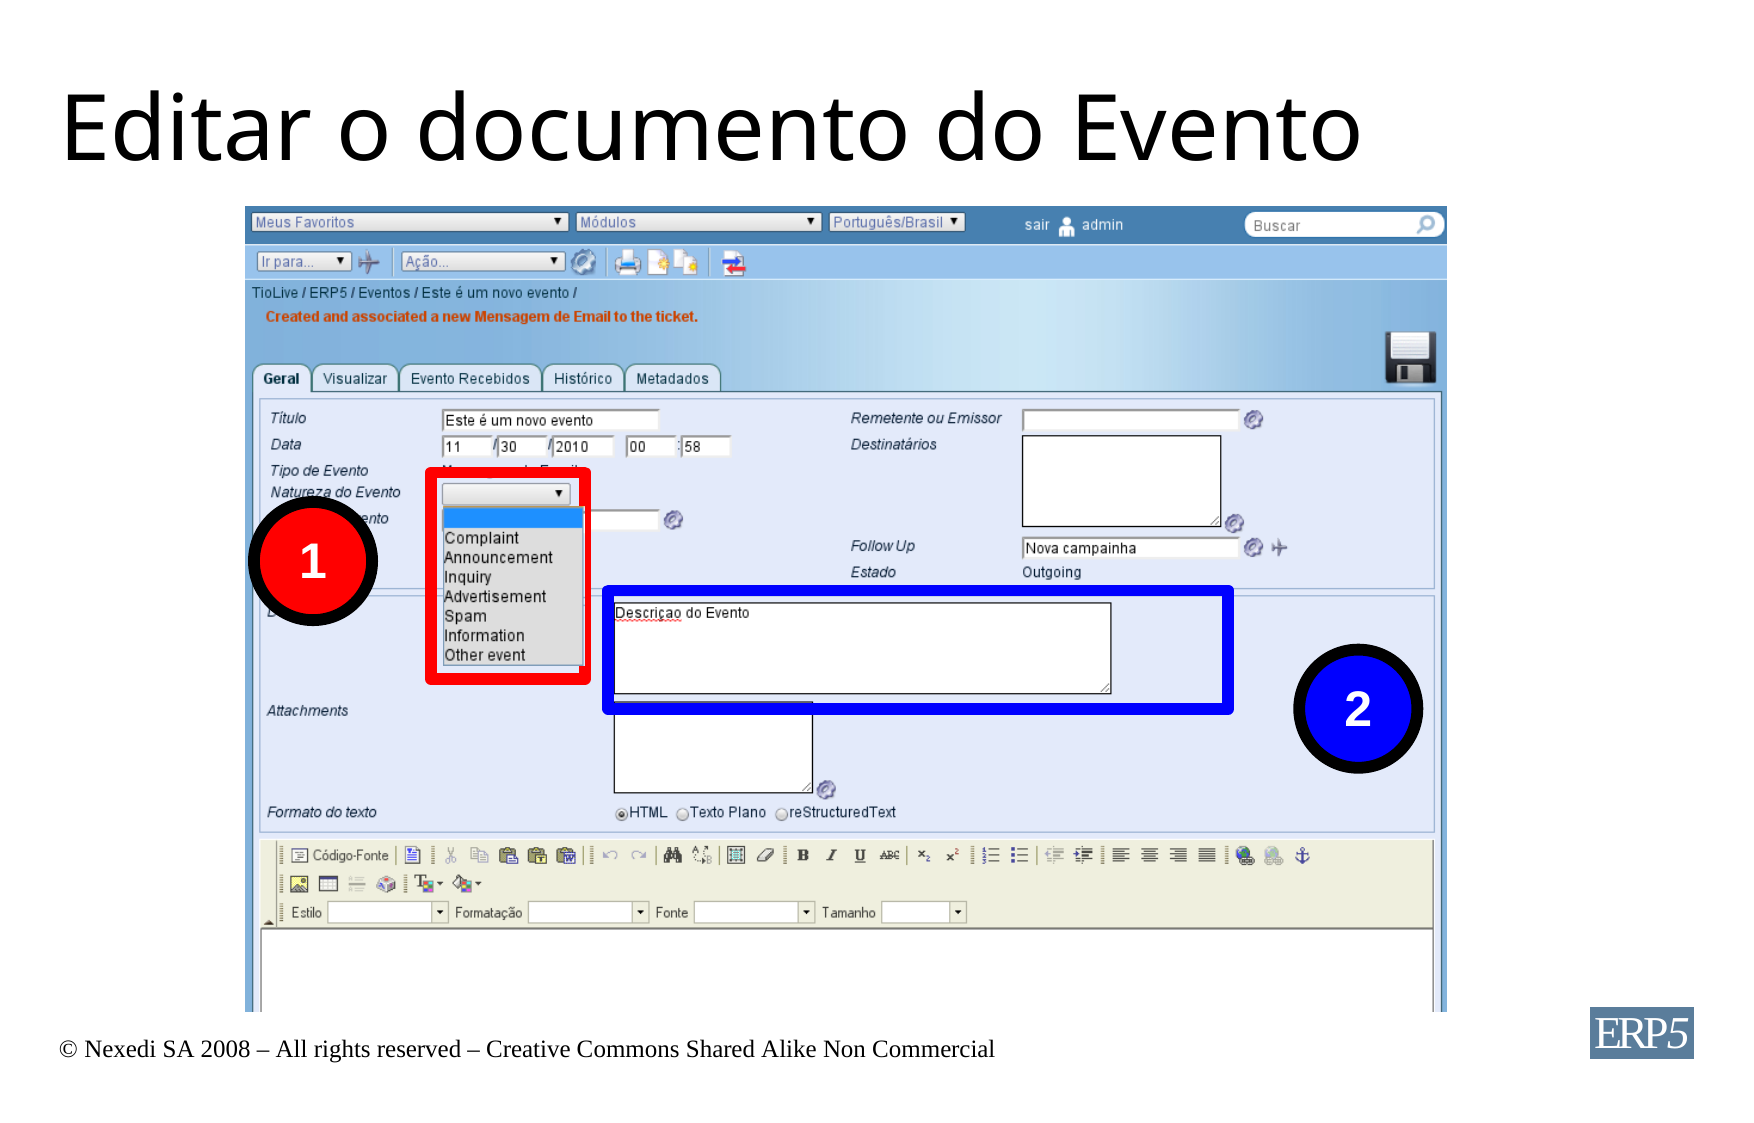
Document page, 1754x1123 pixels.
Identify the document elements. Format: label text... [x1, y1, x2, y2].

text_box 2 [1299, 649, 1418, 768]
title Editar o documento do Evento [59, 63, 1695, 187]
picture [245, 206, 1447, 1012]
text_box 1 [253, 501, 373, 621]
